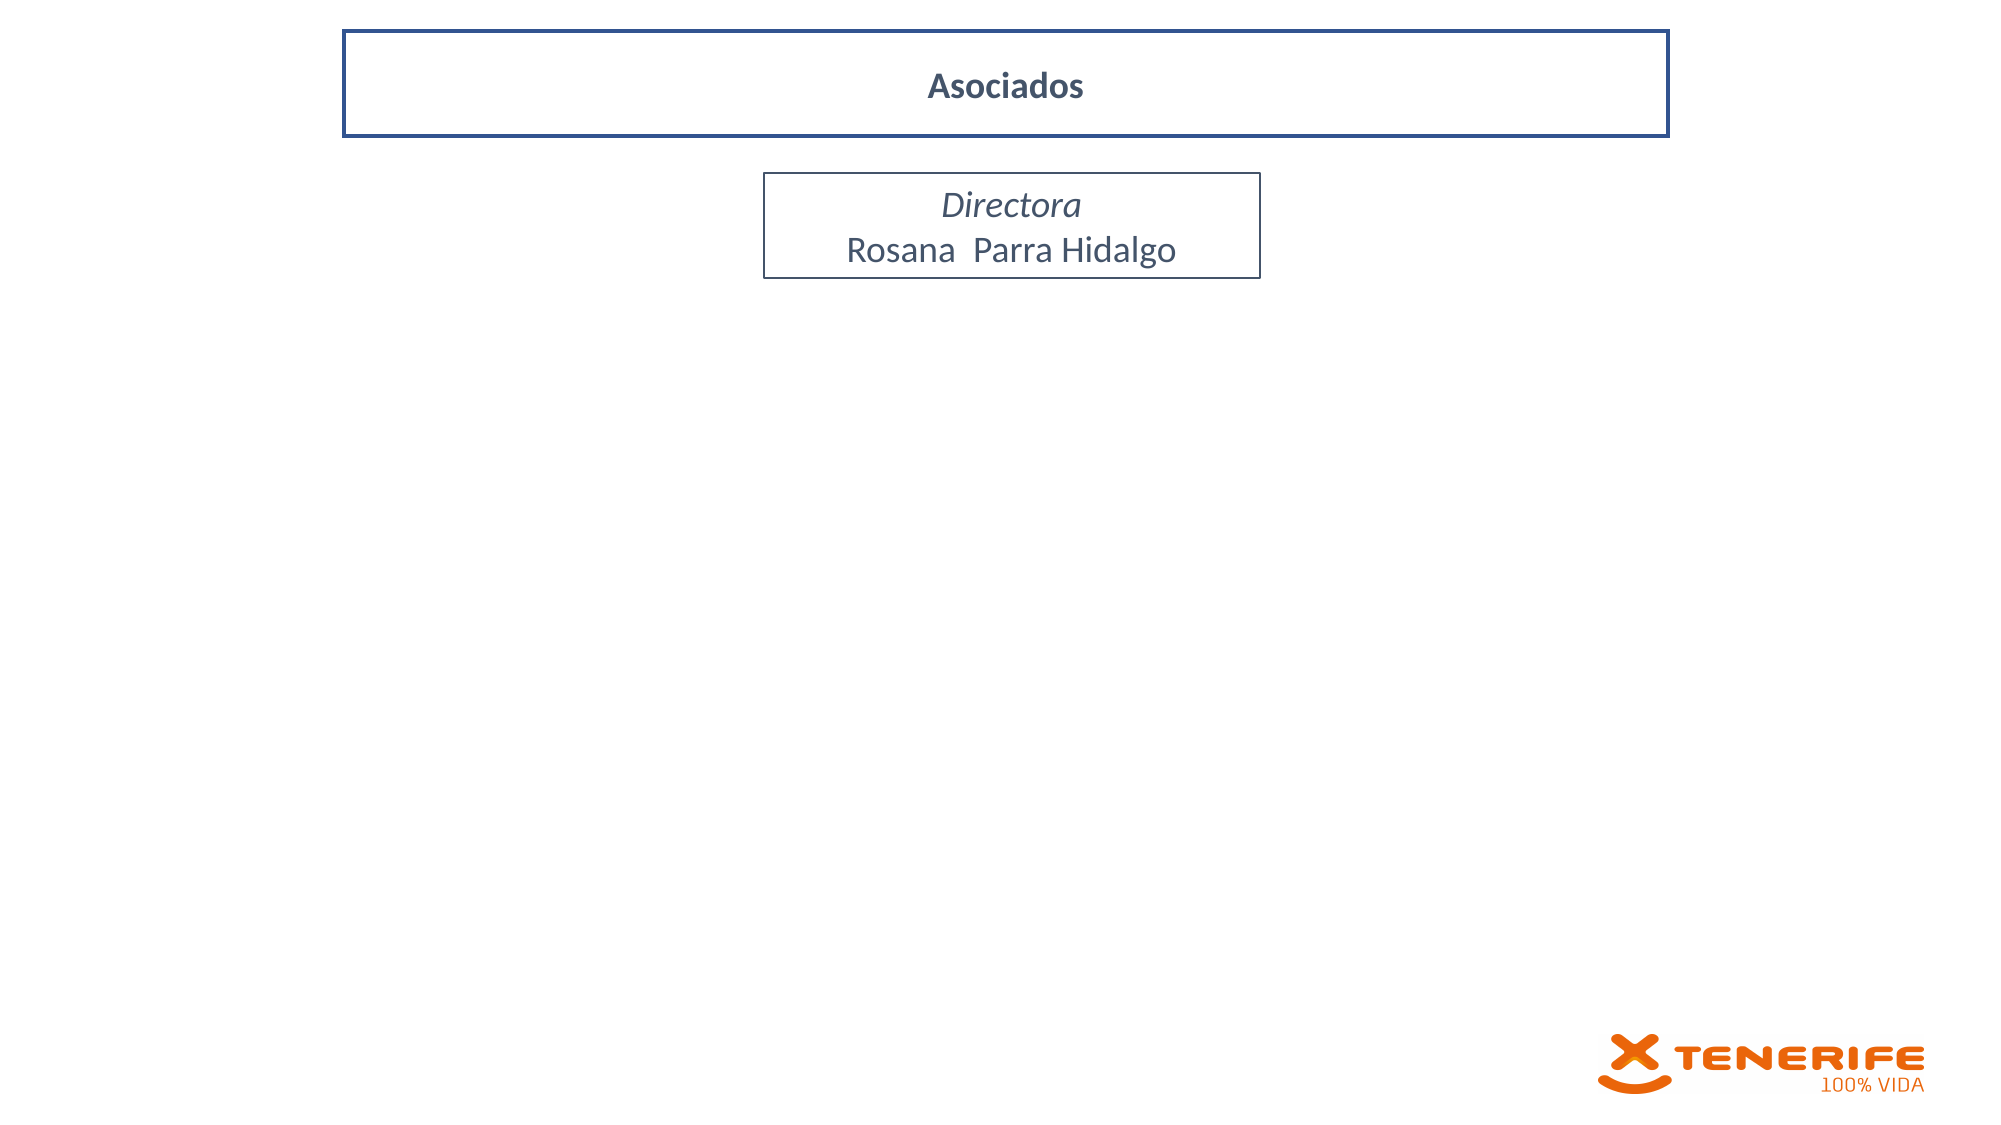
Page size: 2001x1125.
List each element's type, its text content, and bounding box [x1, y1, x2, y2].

text_box Asociados [344, 31, 1668, 136]
text_box Directora Rosana Parra Hidalgo [764, 173, 1260, 278]
